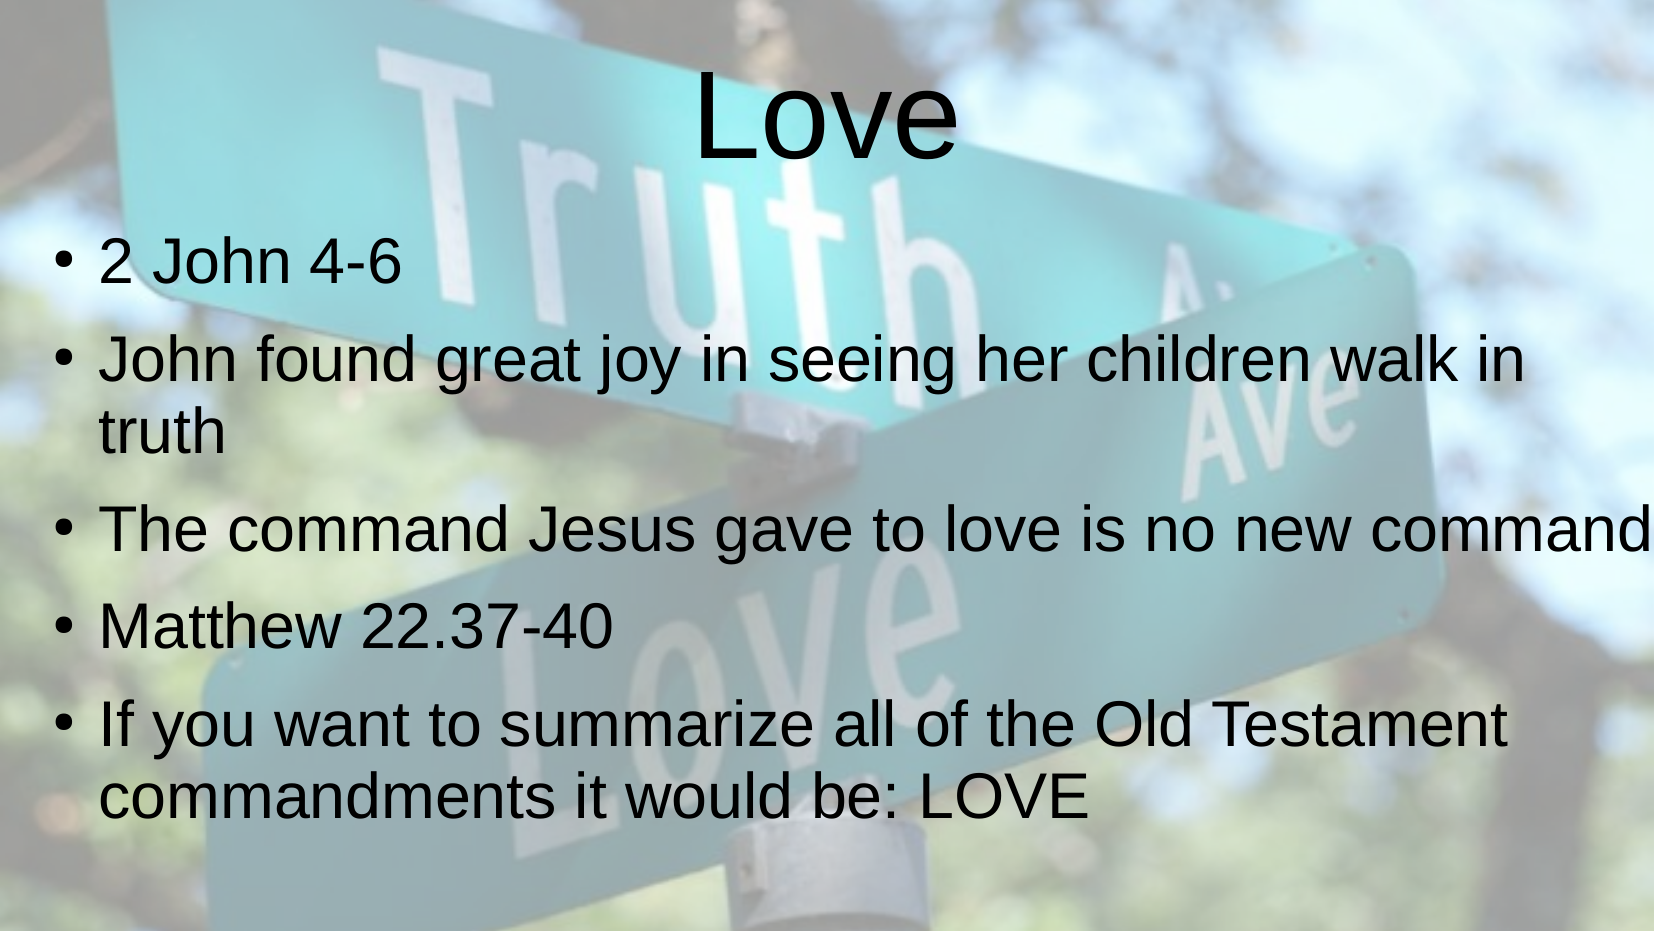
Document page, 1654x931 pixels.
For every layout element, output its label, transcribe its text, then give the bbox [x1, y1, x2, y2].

title Love [82, 37, 1571, 193]
list 2 John 4-6 John found great joy in seeing her children walk in truth The command Jesus gave to love is no new command Matthew 22.37-40 If you want to summarize all of the Old Testament commandments it would be: LOVE [37, 225, 1654, 901]
picture [0, 0, 1654, 931]
